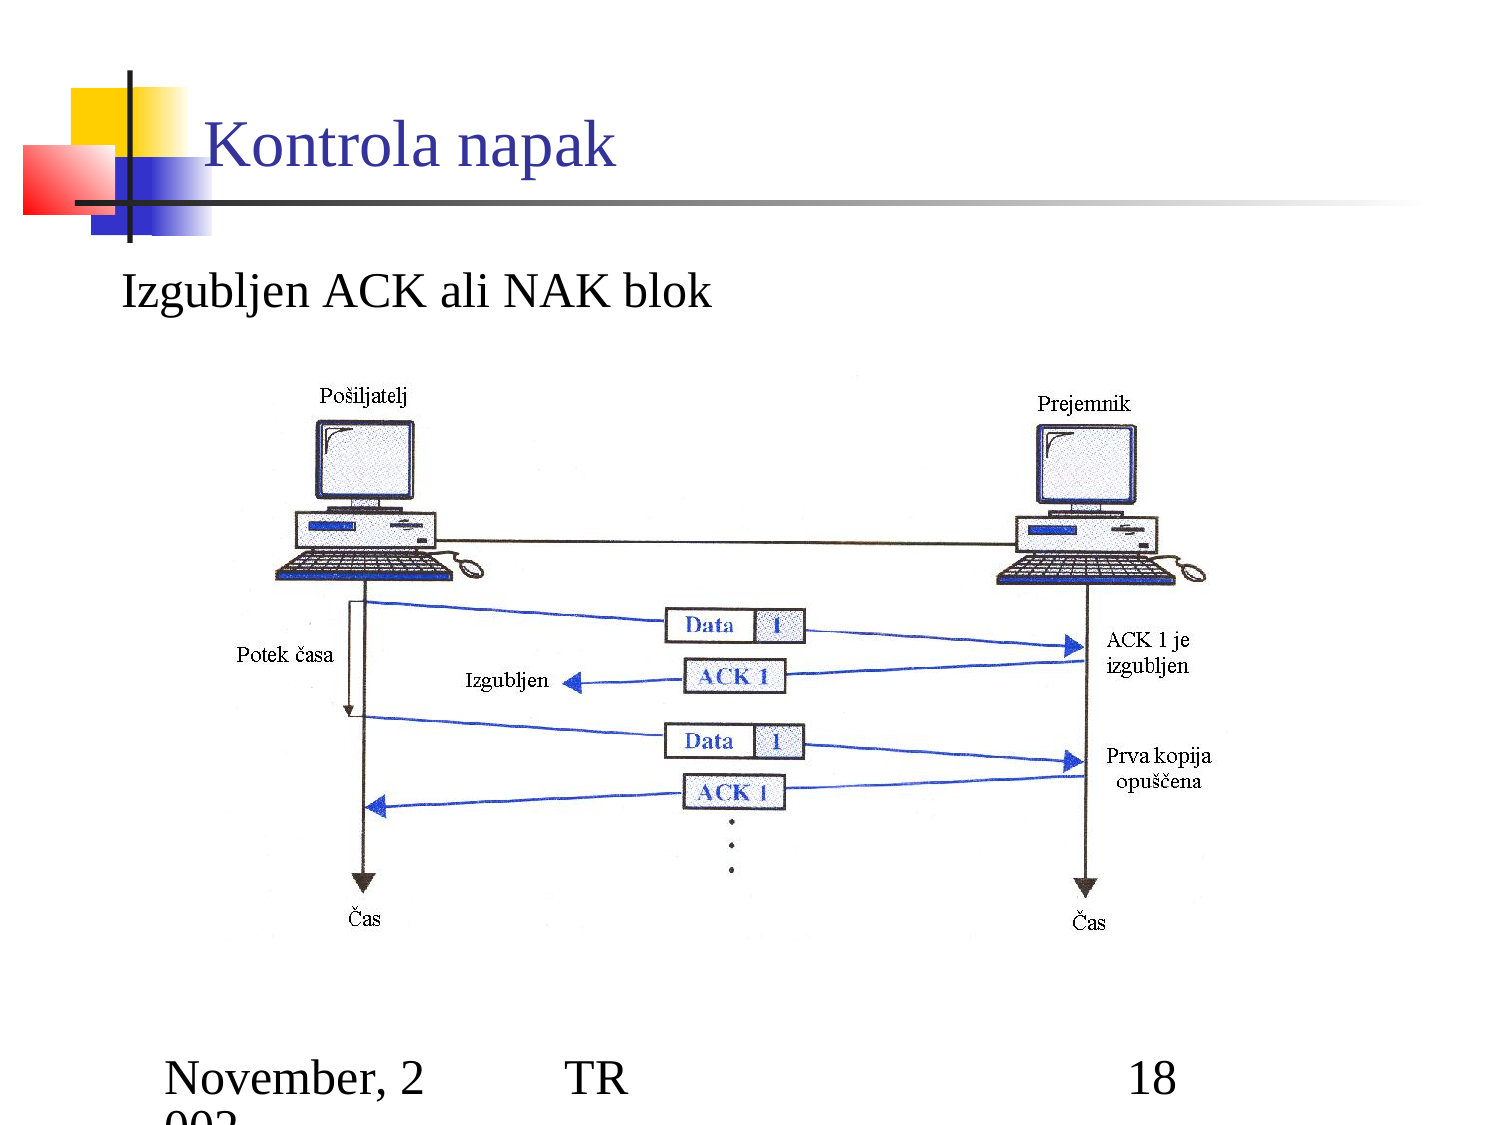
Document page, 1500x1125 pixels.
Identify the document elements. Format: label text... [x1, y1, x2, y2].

title Kontrola napak [188, 92, 1468, 188]
picture [225, 374, 1238, 941]
list Izgubljen ACK ali NAK blok [50, 249, 1469, 338]
